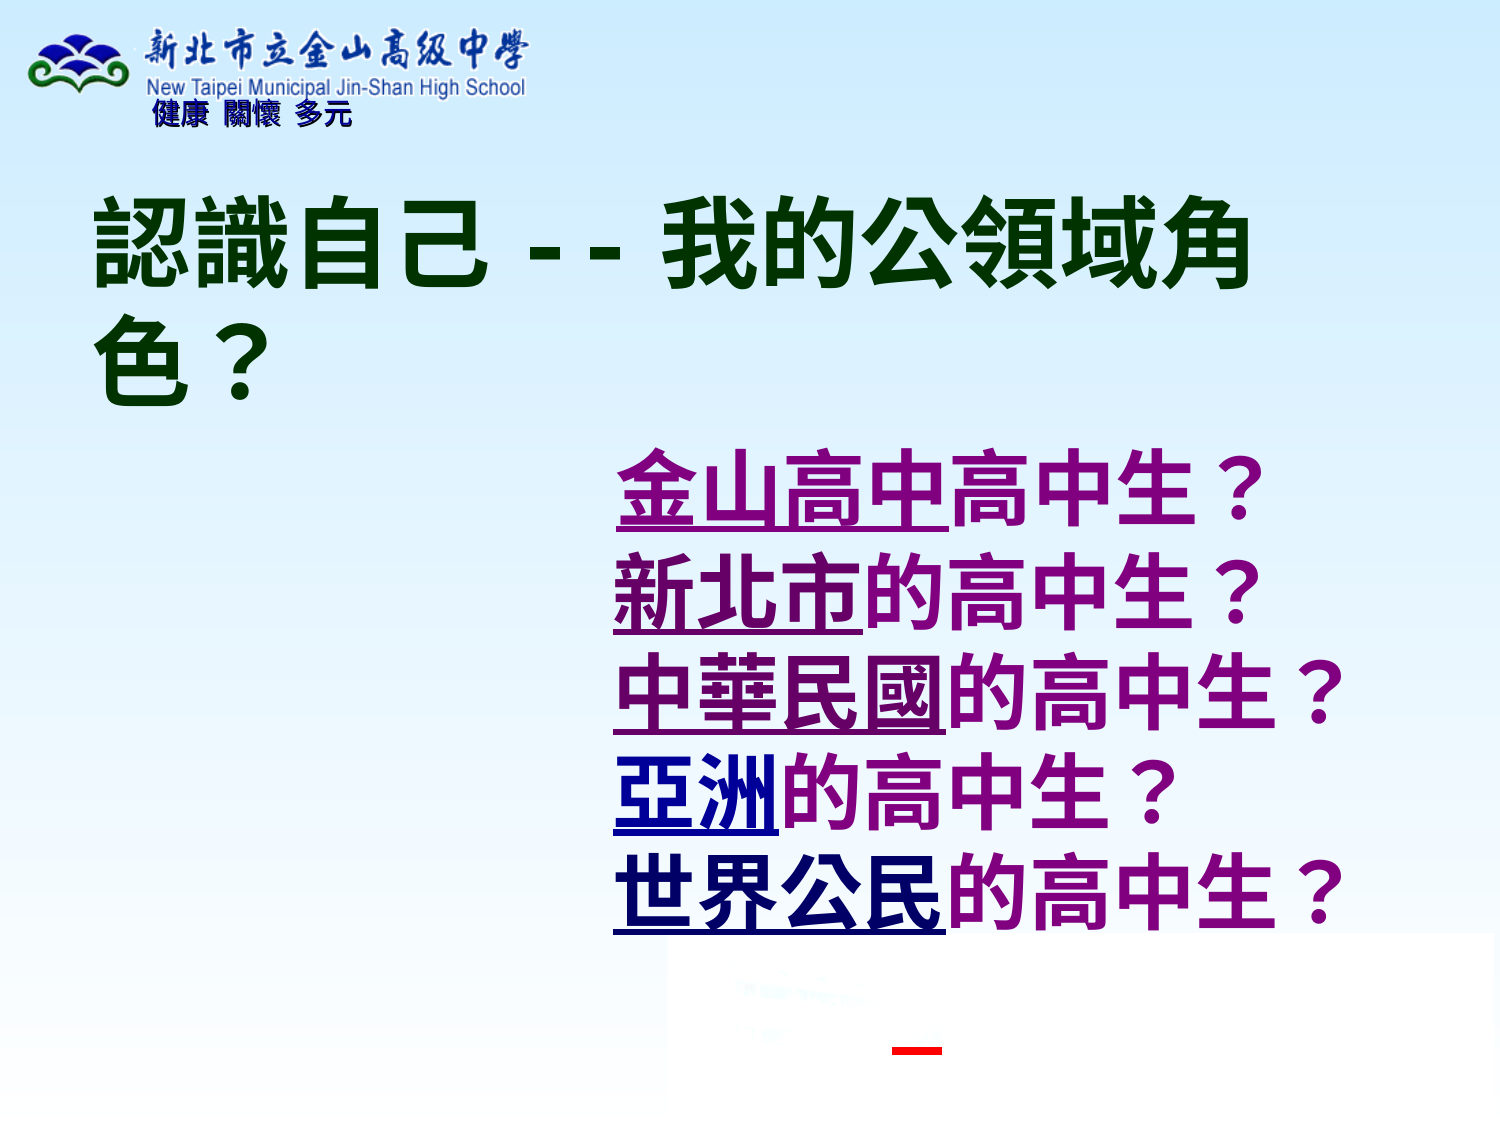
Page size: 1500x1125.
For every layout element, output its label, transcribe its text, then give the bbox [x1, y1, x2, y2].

text_box 認識自己--我的公領域角色？ 金山高中高中生？ 新北市的高中生？ 中華民國的高中生？ 亞洲的高中生？ 世界公民的高中生？ [77, 173, 1453, 905]
